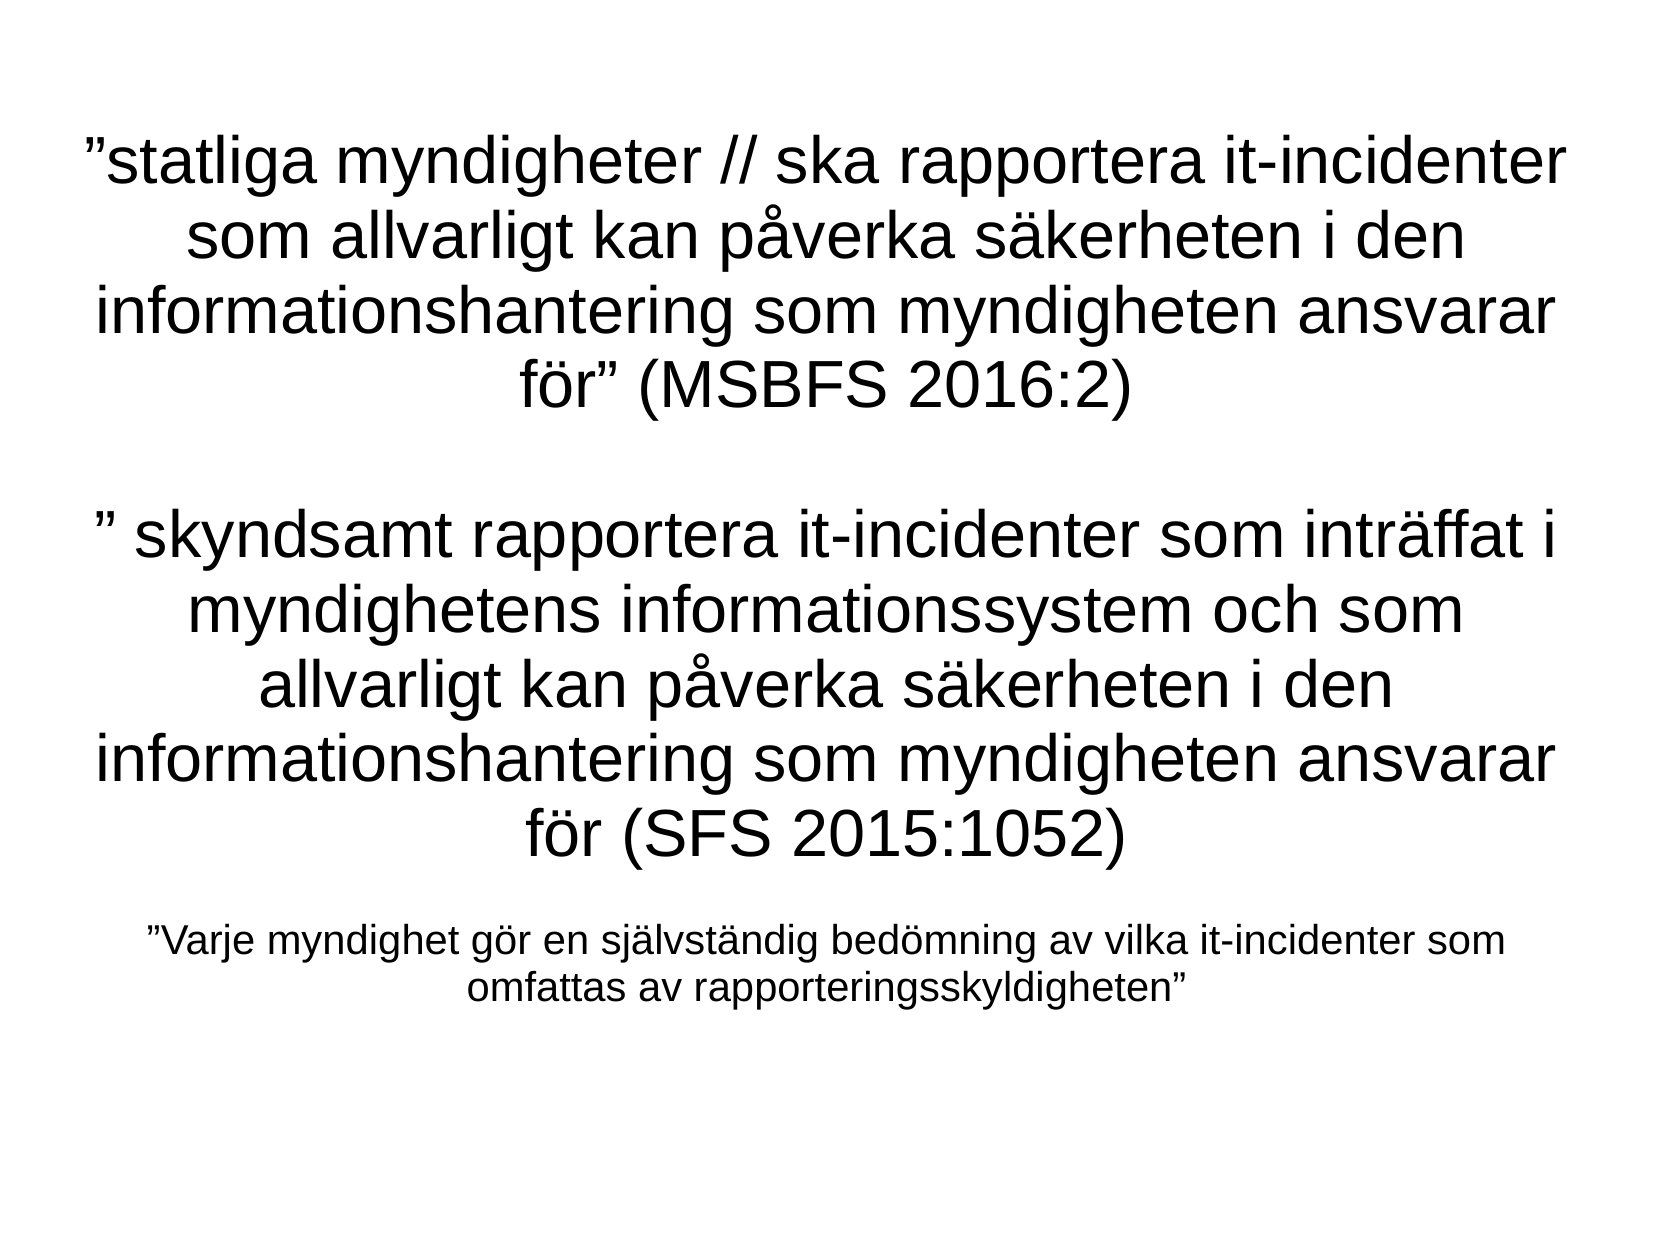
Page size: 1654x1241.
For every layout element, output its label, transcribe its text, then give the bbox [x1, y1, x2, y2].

subtitle ”statliga myndigheter // ska rapportera it-incidenter som allvarligt kan påverka säkerheten i den informationshantering som myndigheten ansvarar för” (MSBFS 2016:2) ” skyndsamt rapportera it-incidenter som inträffat i myndighetens informationssystem och som allvarligt kan påverka säkerheten i den informationshantering som myndigheten ansvarar för (SFS 2015:1052) ”Varje myndighet gör en självständig bedömning av vilka it-incidenter som omfattas av rapporteringsskyldigheten” [82, 47, 1571, 1012]
